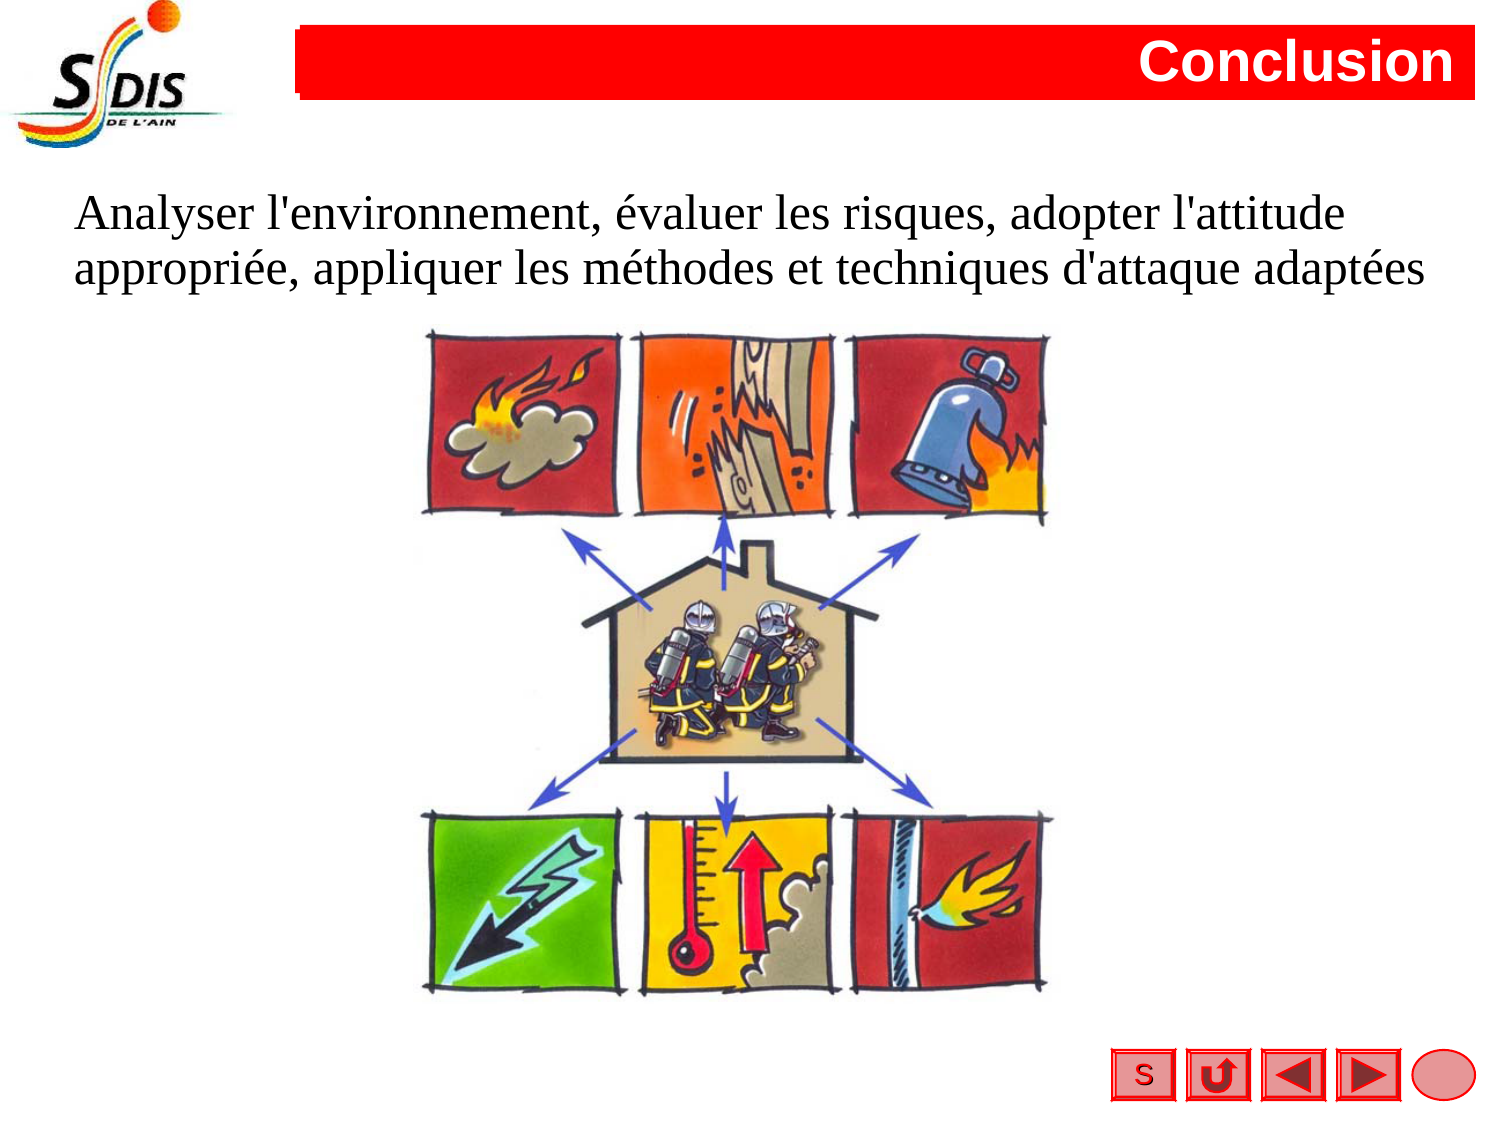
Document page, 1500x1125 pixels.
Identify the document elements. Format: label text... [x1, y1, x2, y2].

picture [413, 324, 1063, 1004]
text_box Analyser l'environnement, évaluer les risques, adopter l'attitude appropriée, appliquer les méthodes et techniques d'attaque adaptées [59, 177, 1447, 418]
picture [1117, 1055, 1170, 1095]
picture [0, 0, 237, 148]
picture [1267, 1055, 1320, 1095]
text_box Conclusion [295, 29, 1471, 94]
picture [1342, 1055, 1395, 1095]
text_box [1412, 1049, 1476, 1101]
picture [1192, 1055, 1245, 1095]
